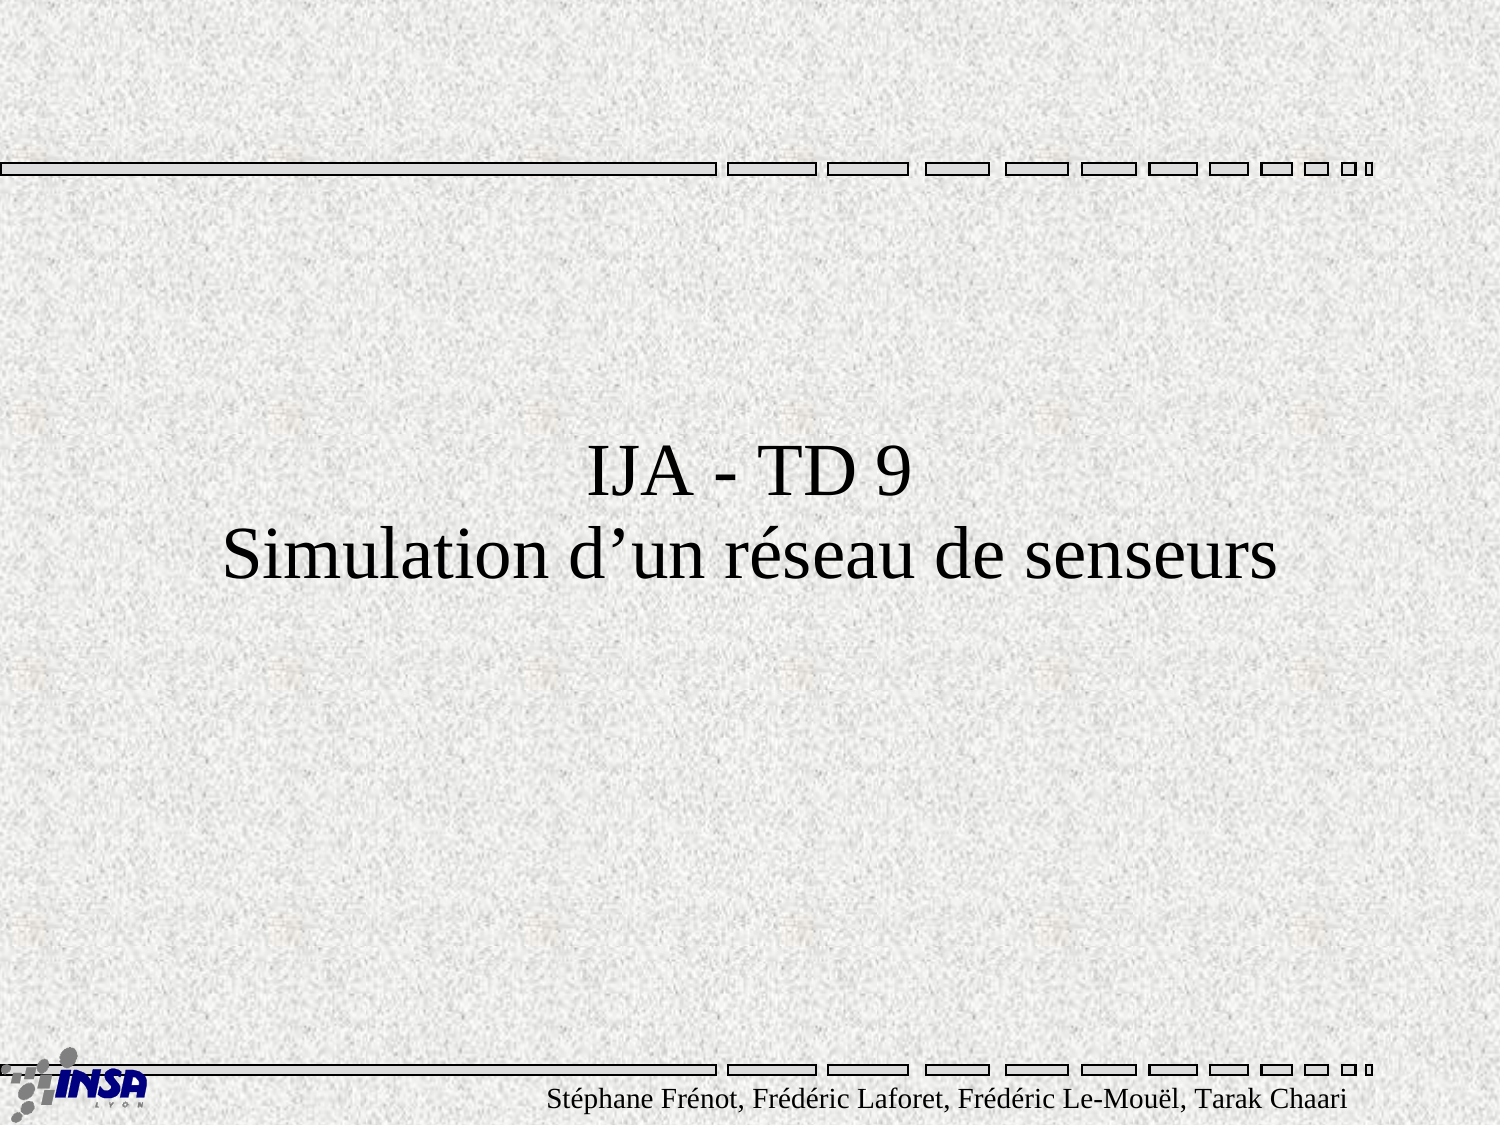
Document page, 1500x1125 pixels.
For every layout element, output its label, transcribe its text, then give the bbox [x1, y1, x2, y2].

picture [98, 1076, 111, 1090]
picture [0, 0, 1500, 1125]
picture [50, 1076, 59, 1092]
title IJA - TD 9 Simulation d’un réseau de senseurs [112, 327, 1388, 613]
picture [114, 1076, 124, 1087]
